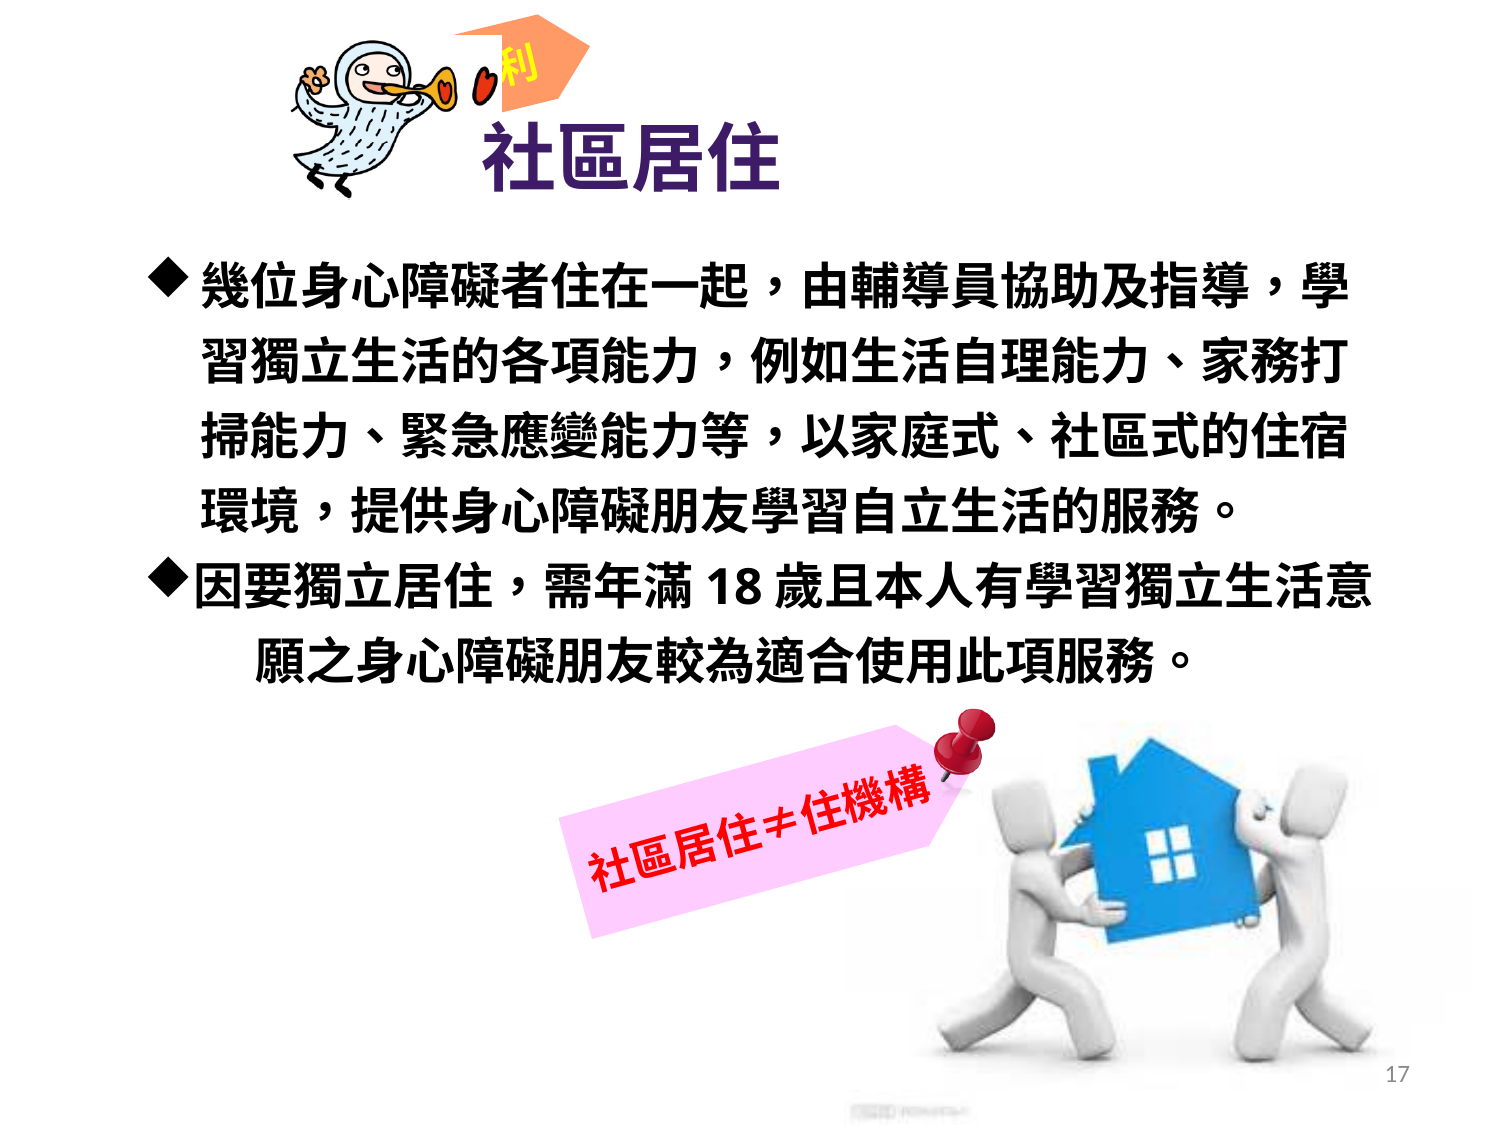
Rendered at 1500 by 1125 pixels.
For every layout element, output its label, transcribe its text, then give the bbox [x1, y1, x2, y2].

title 社區居住 [466, 78, 845, 231]
slide_number <編號> [1074, 1042, 1425, 1103]
picture [844, 656, 1471, 1125]
text_box 幾位身心障礙者住在一起，由輔導員協助及指導，學習獨立生活的各項能力，例如生活自理能力、家務打掃能力、緊急應變能力等，以家庭式、社區式的住宿環境，提供身心障礙朋友學習自立生活的服務。 因要獨立居住，需年滿18歲且本人有學習獨立生活意 願之身心障礙朋友較為適合使用此項服務。 [128, 231, 1400, 697]
picture [289, 35, 502, 200]
text_box 第3類福利 [453, 14, 591, 78]
text_box 社區居住≠住機構 [558, 724, 953, 940]
